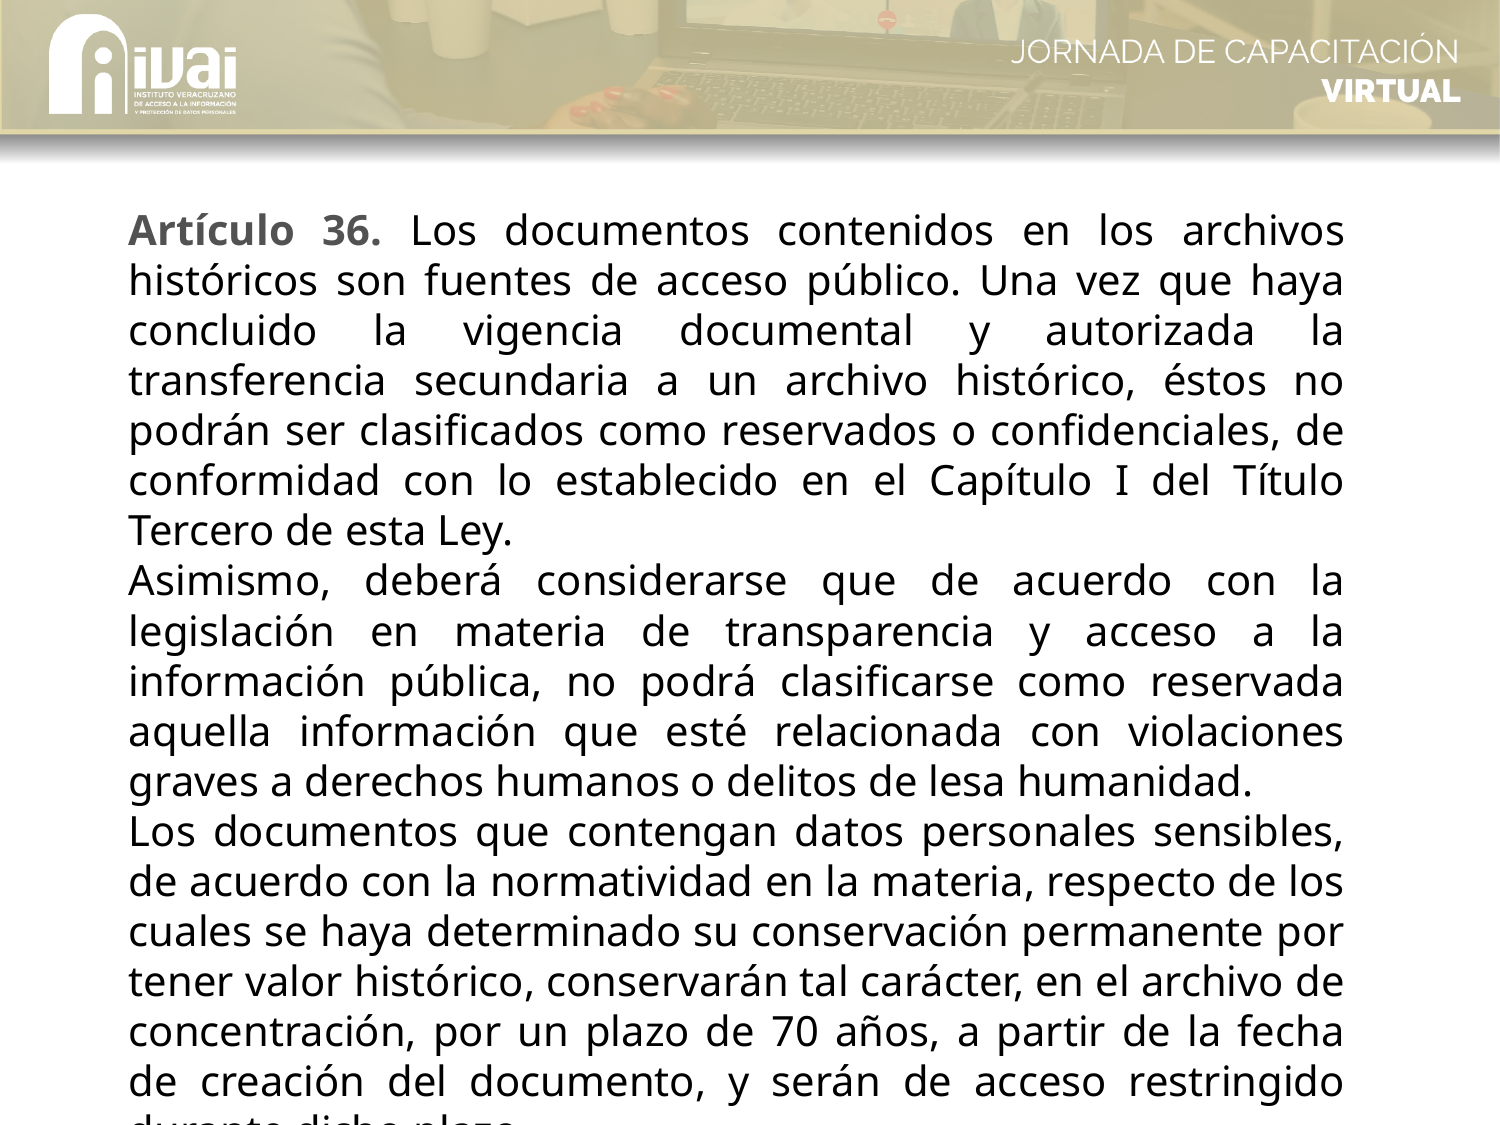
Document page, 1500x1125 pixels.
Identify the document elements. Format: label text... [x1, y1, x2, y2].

text_box Artículo 36. Los documentos contenidos en los archivos históricos son fuentes de acceso público. Una vez que haya concluido la vigencia documental y autorizada la transferencia secundaria a un archivo histórico, éstos no podrán ser clasificados como reservados o confidenciales, de conformidad con lo establecido en el Capítulo I del Título Tercero de esta Ley. Asimismo, deberá considerarse que de acuerdo con la legislación en materia de transparencia y acceso a la información pública, no podrá clasificarse como reservada aquella información que esté relacionada con violaciones graves a derechos humanos o delitos de lesa humanidad. Los documentos que contengan datos personales sensibles, de acuerdo con la normatividad en la materia, respecto de los cuales se haya determinado su conservación permanente por tener valor histórico, conservarán tal carácter, en el archivo de concentración, por un plazo de 70 años, a partir de la fecha de creación del documento, y serán de acceso restringido durante dicho plazo. [114, 197, 1361, 1125]
